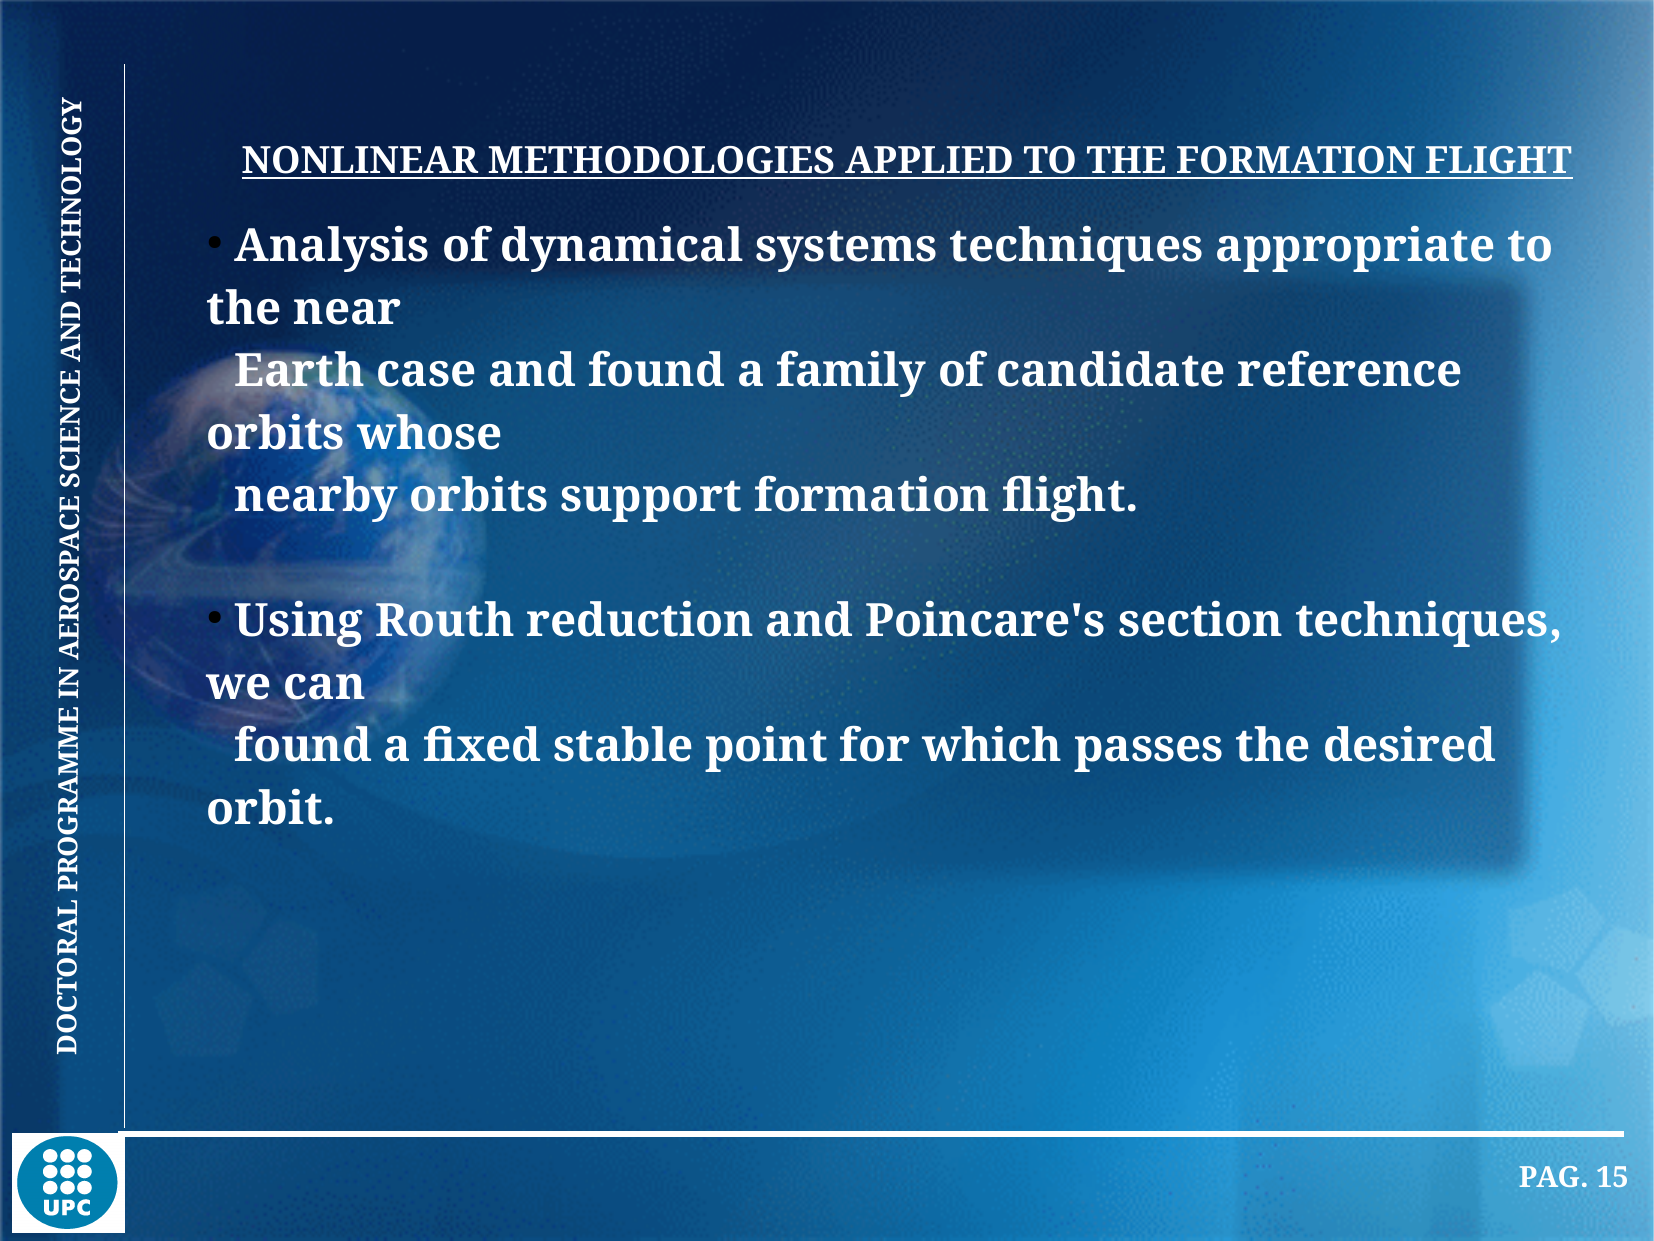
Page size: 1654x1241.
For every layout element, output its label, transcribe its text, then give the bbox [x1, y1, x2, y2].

title DOCTORAL PROGRAMME IN AEROSPACE SCIENCE AND TECHNOLOGY [8, 88, 124, 1064]
picture [0, 0, 1654, 1241]
text_box Analysis of dynamical systems techniques appropriate to the near Earth case and found a family of candidate reference orbits whose nearby orbits support formation flight. Using Routh reduction and Poincare's section techniques, we can found a fixed stable point for which passes the desired orbit. [206, 235, 1583, 1034]
title NONLINEAR METHODOLOGIES APPLIED TO THE FORMATION FLIGHT [147, 86, 1654, 207]
title PAG. 15 [1505, 1116, 1642, 1237]
